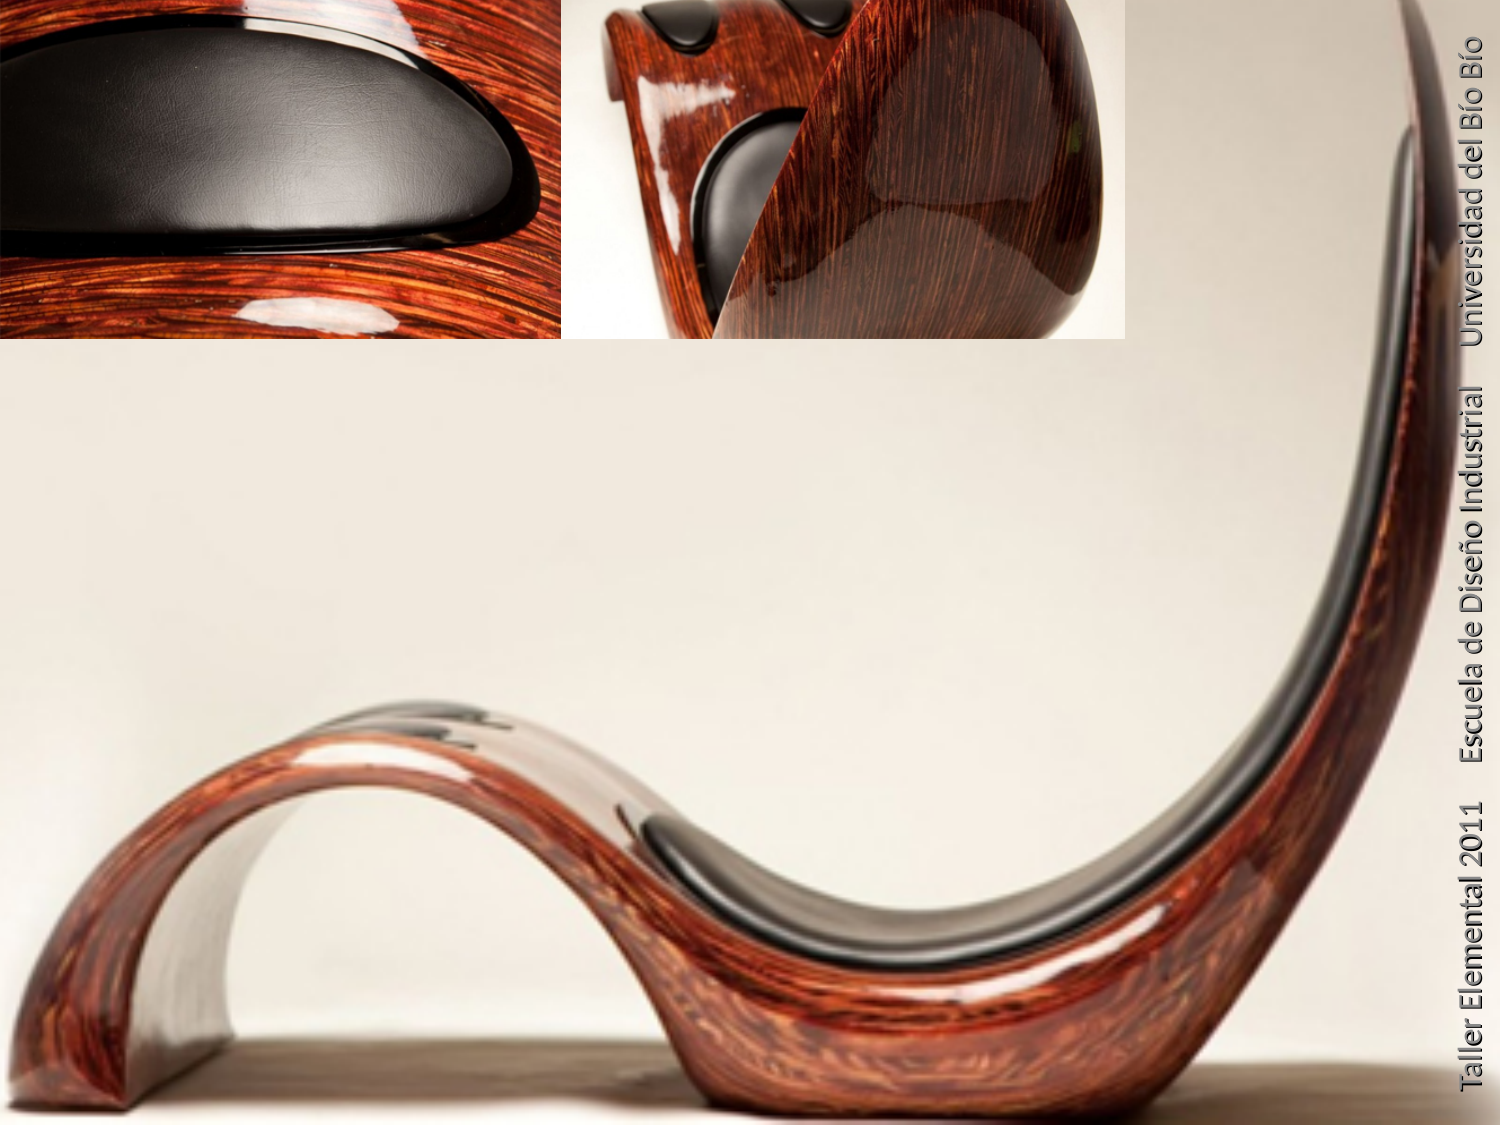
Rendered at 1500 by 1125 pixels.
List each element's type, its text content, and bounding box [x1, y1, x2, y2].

text_box Taller Elemental 2011 Escuela de Diseño Industrial Universidad del Bío Bío [1435, 0, 1500, 1106]
picture [0, 0, 1500, 1125]
